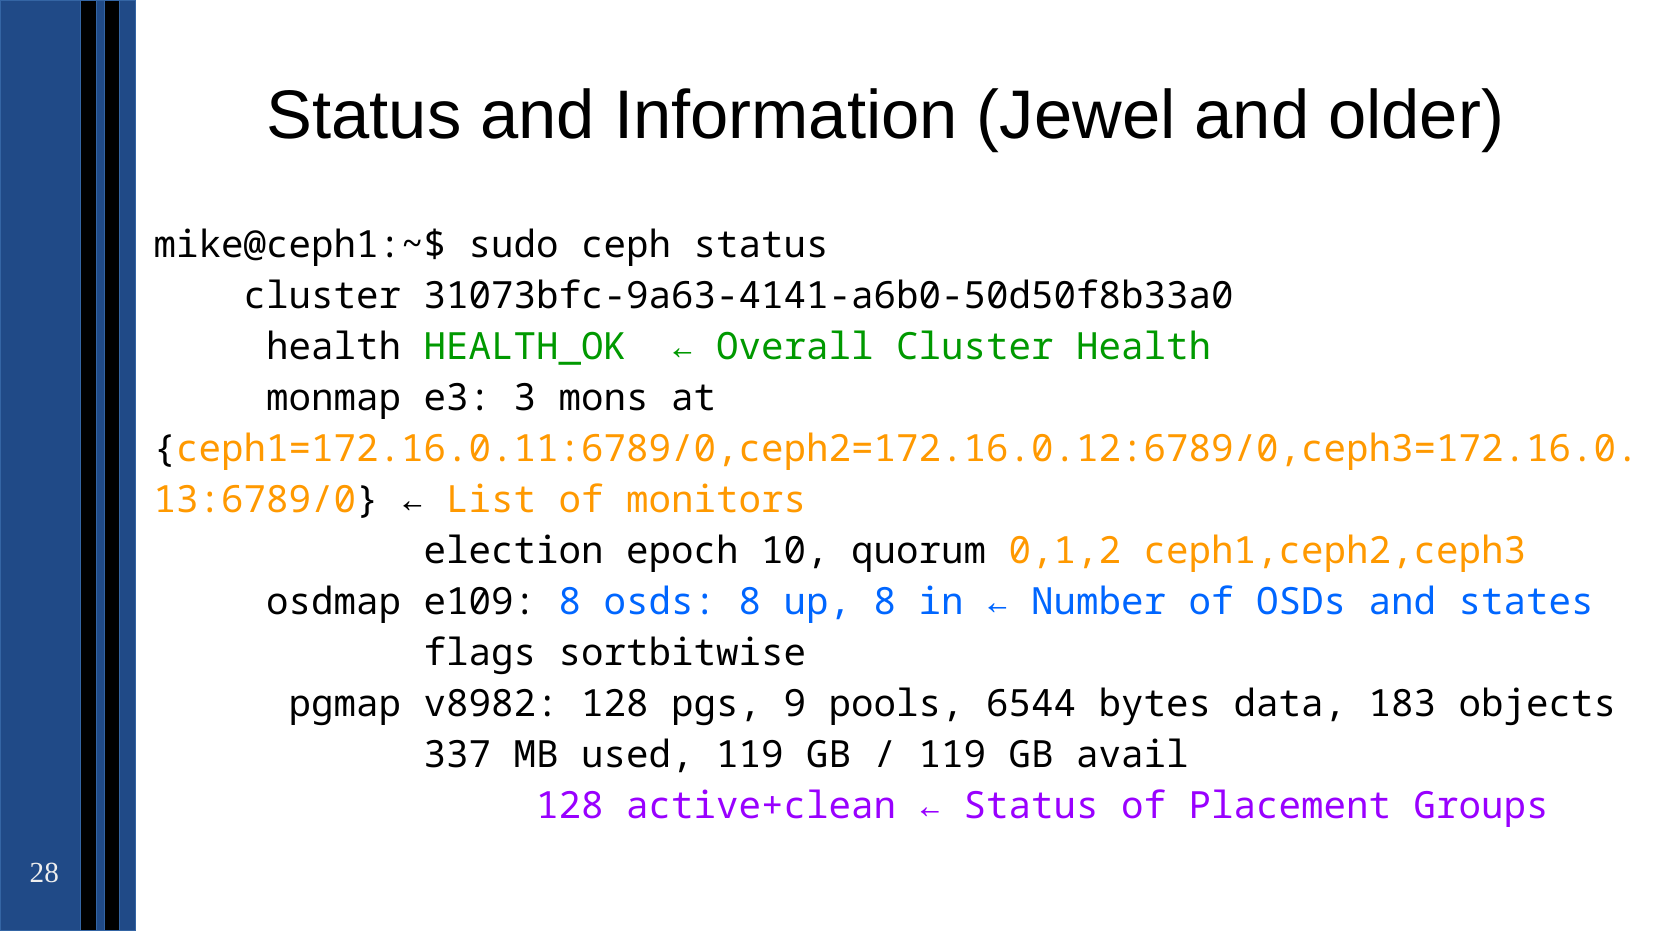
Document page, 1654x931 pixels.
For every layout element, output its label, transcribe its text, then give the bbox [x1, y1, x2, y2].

subtitle mike@ceph1:~$ sudo ceph status cluster 31073bfc-9a63-4141-a6b0-50d50f8b33a0 health HEALTH_OK ← Overall Cluster Health monmap e3: 3 mons at {ceph1=172.16.0.11:6789/0,ceph2=172.16.0.12:6789/0,ceph3=172.16.0.13:6789/0} ← List of monitors election epoch 10, quorum 0,1,2 ceph1,ceph2,ceph3 osdmap e109: 8 osds: 8 up, 8 in ← Number of OSDs and states flags sortbitwise pgmap v8982: 128 pgs, 9 pools, 6544 bytes data, 183 objects 337 MB used, 119 GB / 119 GB avail 128 active+clean ← Status of Placement Groups [153, 217, 1642, 758]
title Status and Information (Jewel and older) [141, 37, 1630, 193]
